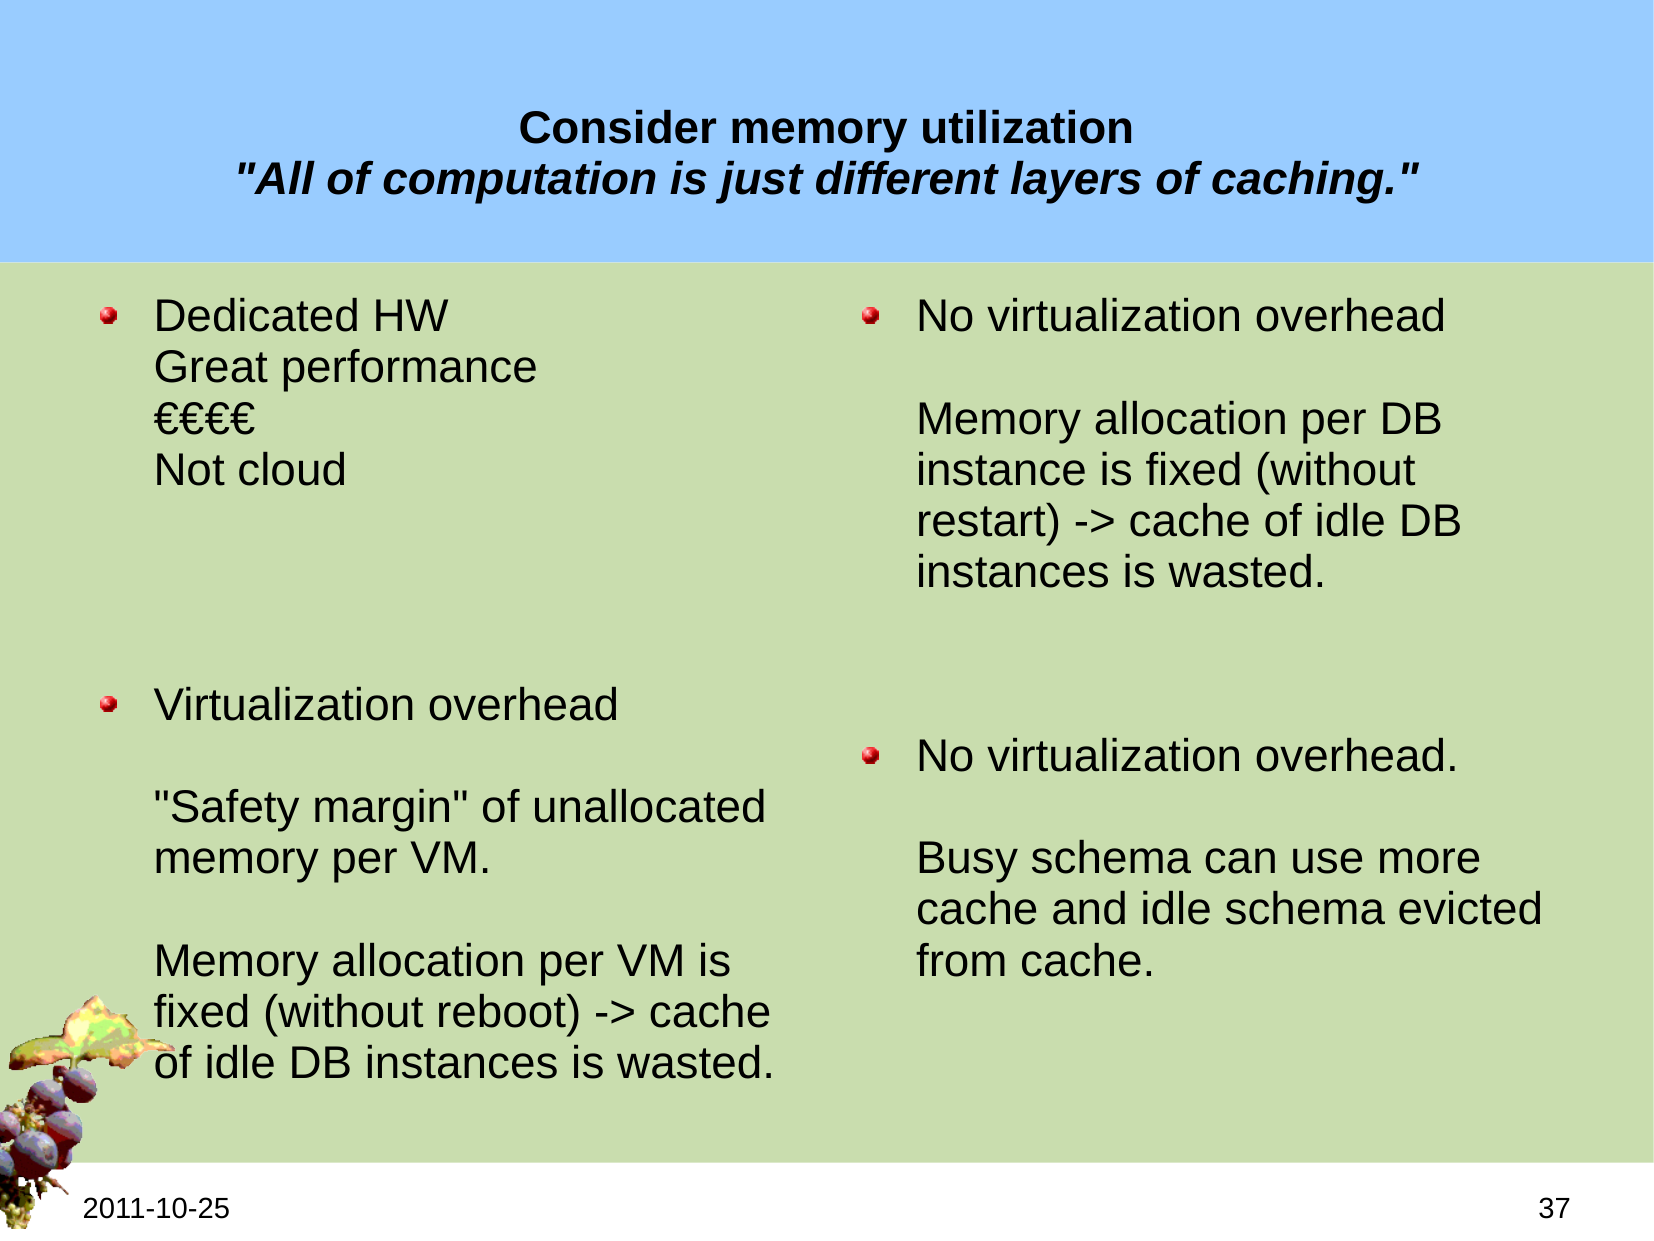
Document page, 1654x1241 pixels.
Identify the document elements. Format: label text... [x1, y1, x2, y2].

title Consider memory utilization "All of computation is just different layers of caching." [82, 49, 1571, 257]
picture [0, 990, 188, 1229]
list Dedicated HW Great performance €€€€ Not cloud Virtualization overhead "Safety margin" of unallocated memory per VM. Memory allocation per VM is fixed (without reboot) -> cache of idle DB instances is wasted. [82, 290, 809, 1109]
list No virtualization overhead Memory allocation per DB instance is fixed (without restart) -> cache of idle DB instances is wasted. No virtualization overhead. Busy schema can use more cache and idle schema evicted from cache. [845, 290, 1572, 1109]
